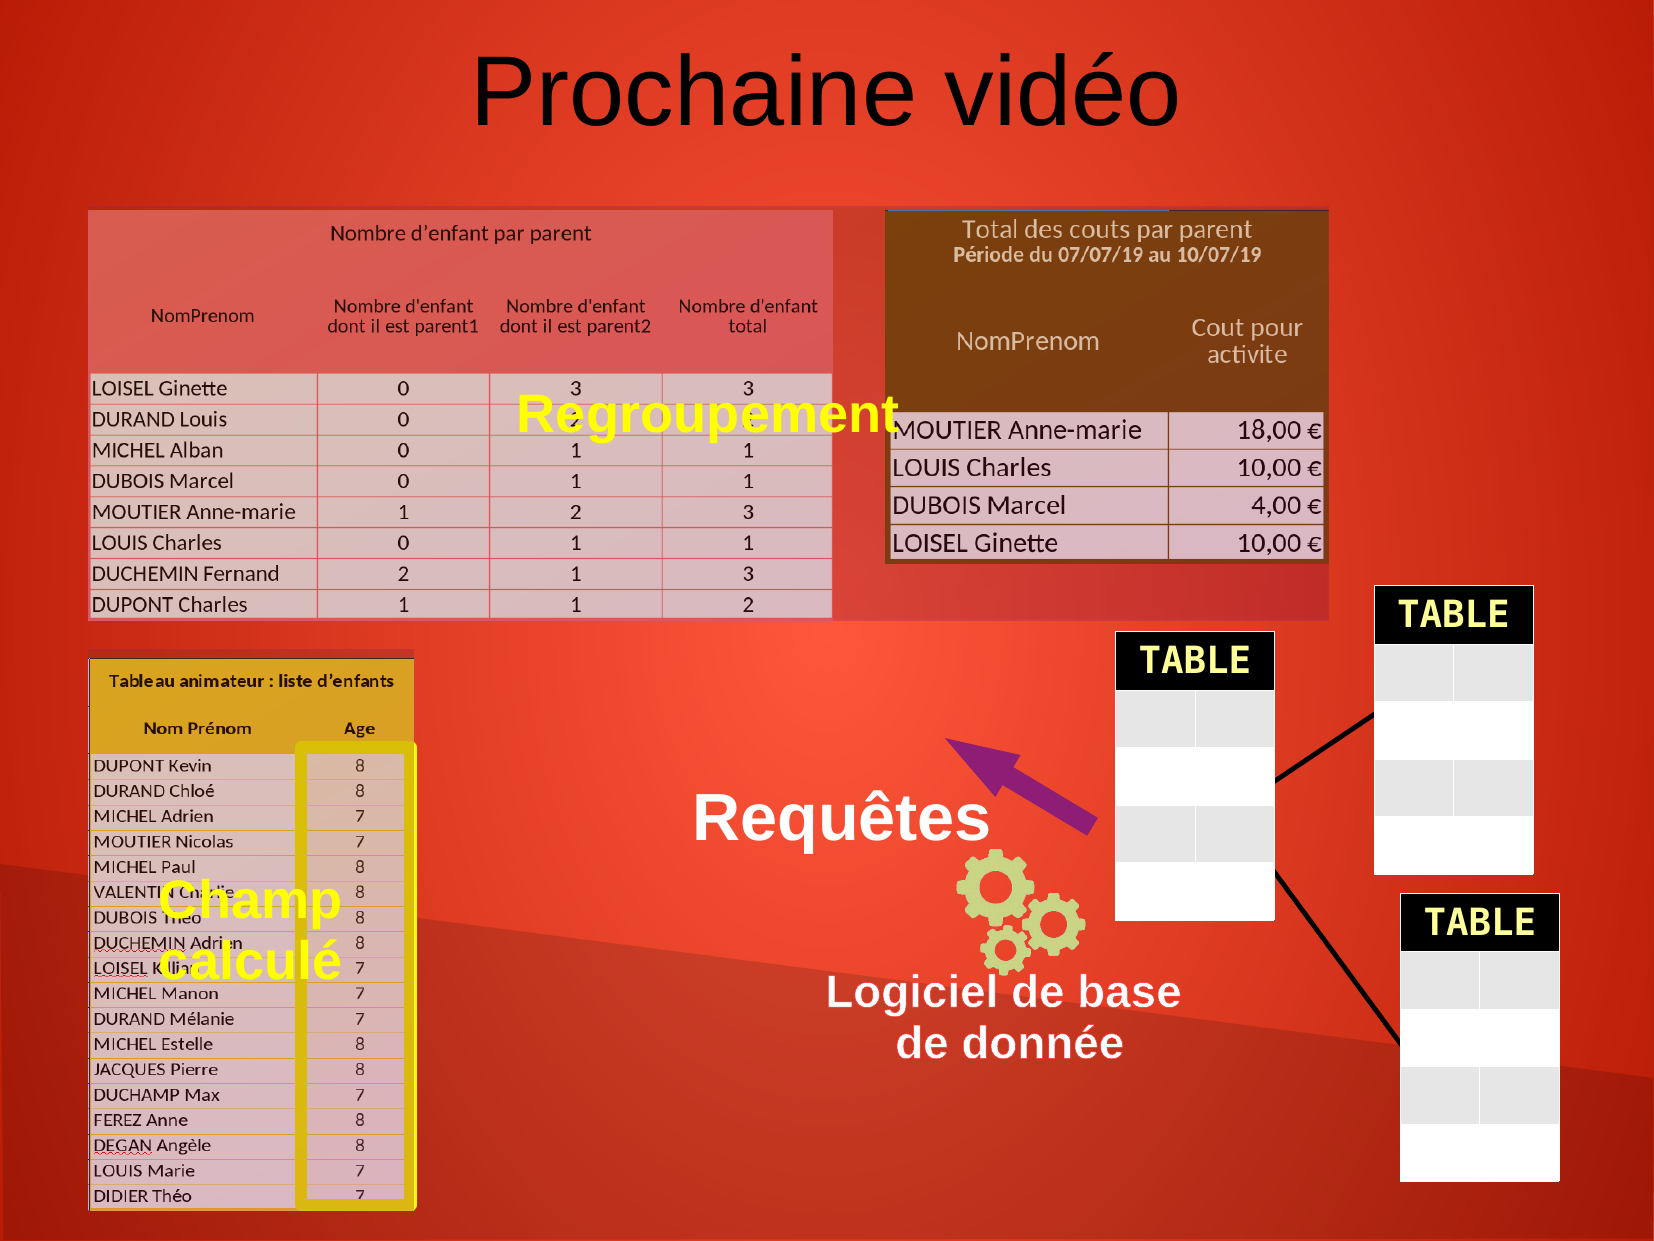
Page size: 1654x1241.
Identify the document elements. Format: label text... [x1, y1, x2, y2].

title Champ calculé [88, 649, 414, 1211]
table_cell [1454, 645, 1533, 701]
picture [947, 833, 1099, 970]
table_cell [1375, 817, 1453, 874]
table_cell [1116, 691, 1195, 747]
table_cell [1401, 1010, 1479, 1066]
title Prochaine vidéo [82, 0, 1571, 193]
table_cell [1196, 748, 1274, 805]
table_header TABLE [1116, 632, 1274, 690]
table_cell [1401, 1067, 1479, 1124]
table_cell [1401, 1125, 1479, 1181]
text_box Logiciel de base de donnée [714, 970, 1306, 1064]
text_box Requêtes [629, 752, 1055, 883]
table_cell [1480, 1125, 1559, 1181]
table_cell [1116, 748, 1195, 805]
table_cell [1116, 806, 1195, 862]
table_header TABLE [1375, 586, 1533, 644]
table_cell [1196, 691, 1274, 747]
table_cell [1480, 1010, 1559, 1066]
table_cell [1454, 817, 1533, 874]
table_cell [1375, 645, 1453, 701]
table_cell [1375, 702, 1453, 759]
table_cell [1401, 952, 1479, 1009]
table_cell [1196, 863, 1274, 920]
table_cell [1480, 952, 1559, 1009]
table_cell [1196, 806, 1274, 862]
table_cell [1454, 760, 1533, 816]
table_cell [1116, 863, 1195, 920]
table_cell [1480, 1067, 1559, 1124]
table_header TABLE [1401, 894, 1559, 951]
title Regroupement [88, 206, 1329, 621]
table_cell [1454, 702, 1533, 759]
table_cell [1375, 760, 1453, 816]
